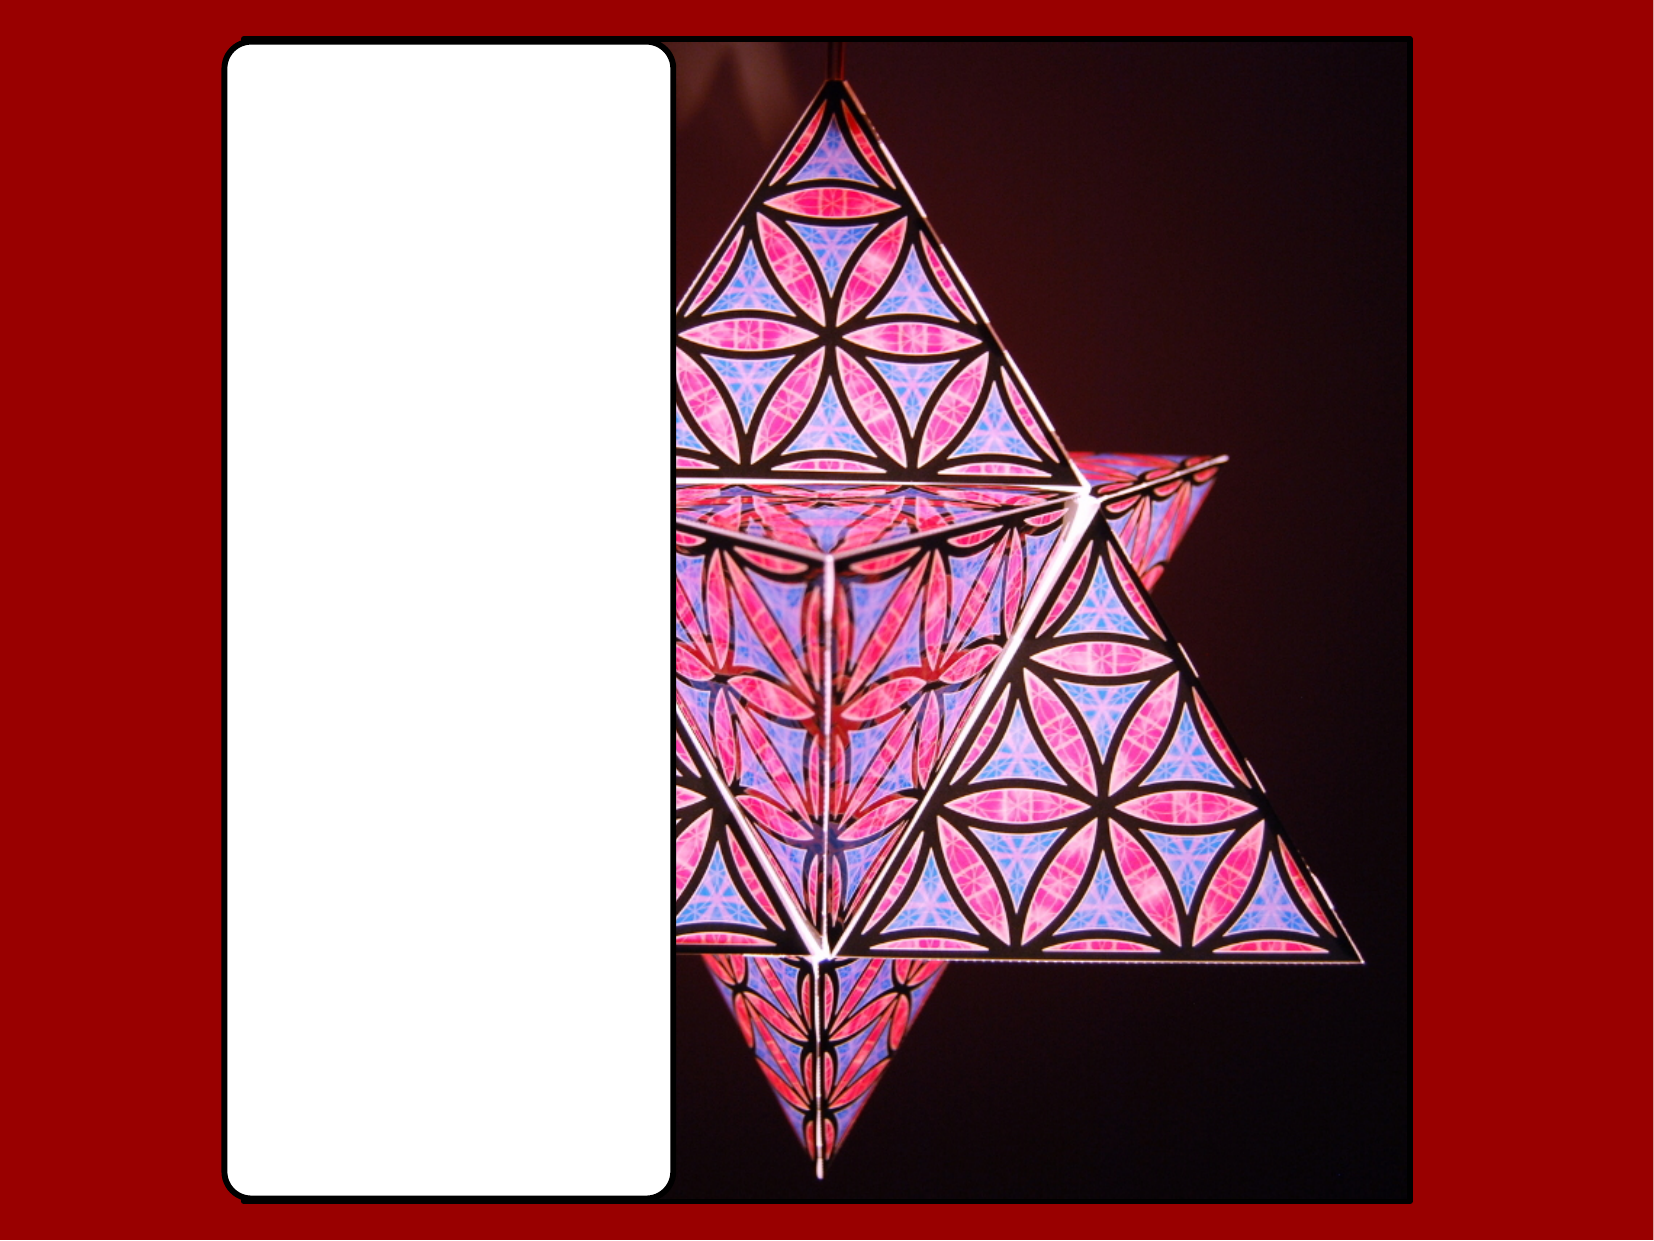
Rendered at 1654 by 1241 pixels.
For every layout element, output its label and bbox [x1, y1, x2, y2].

picture [651, 41, 1407, 1199]
text_box [224, 41, 674, 1199]
